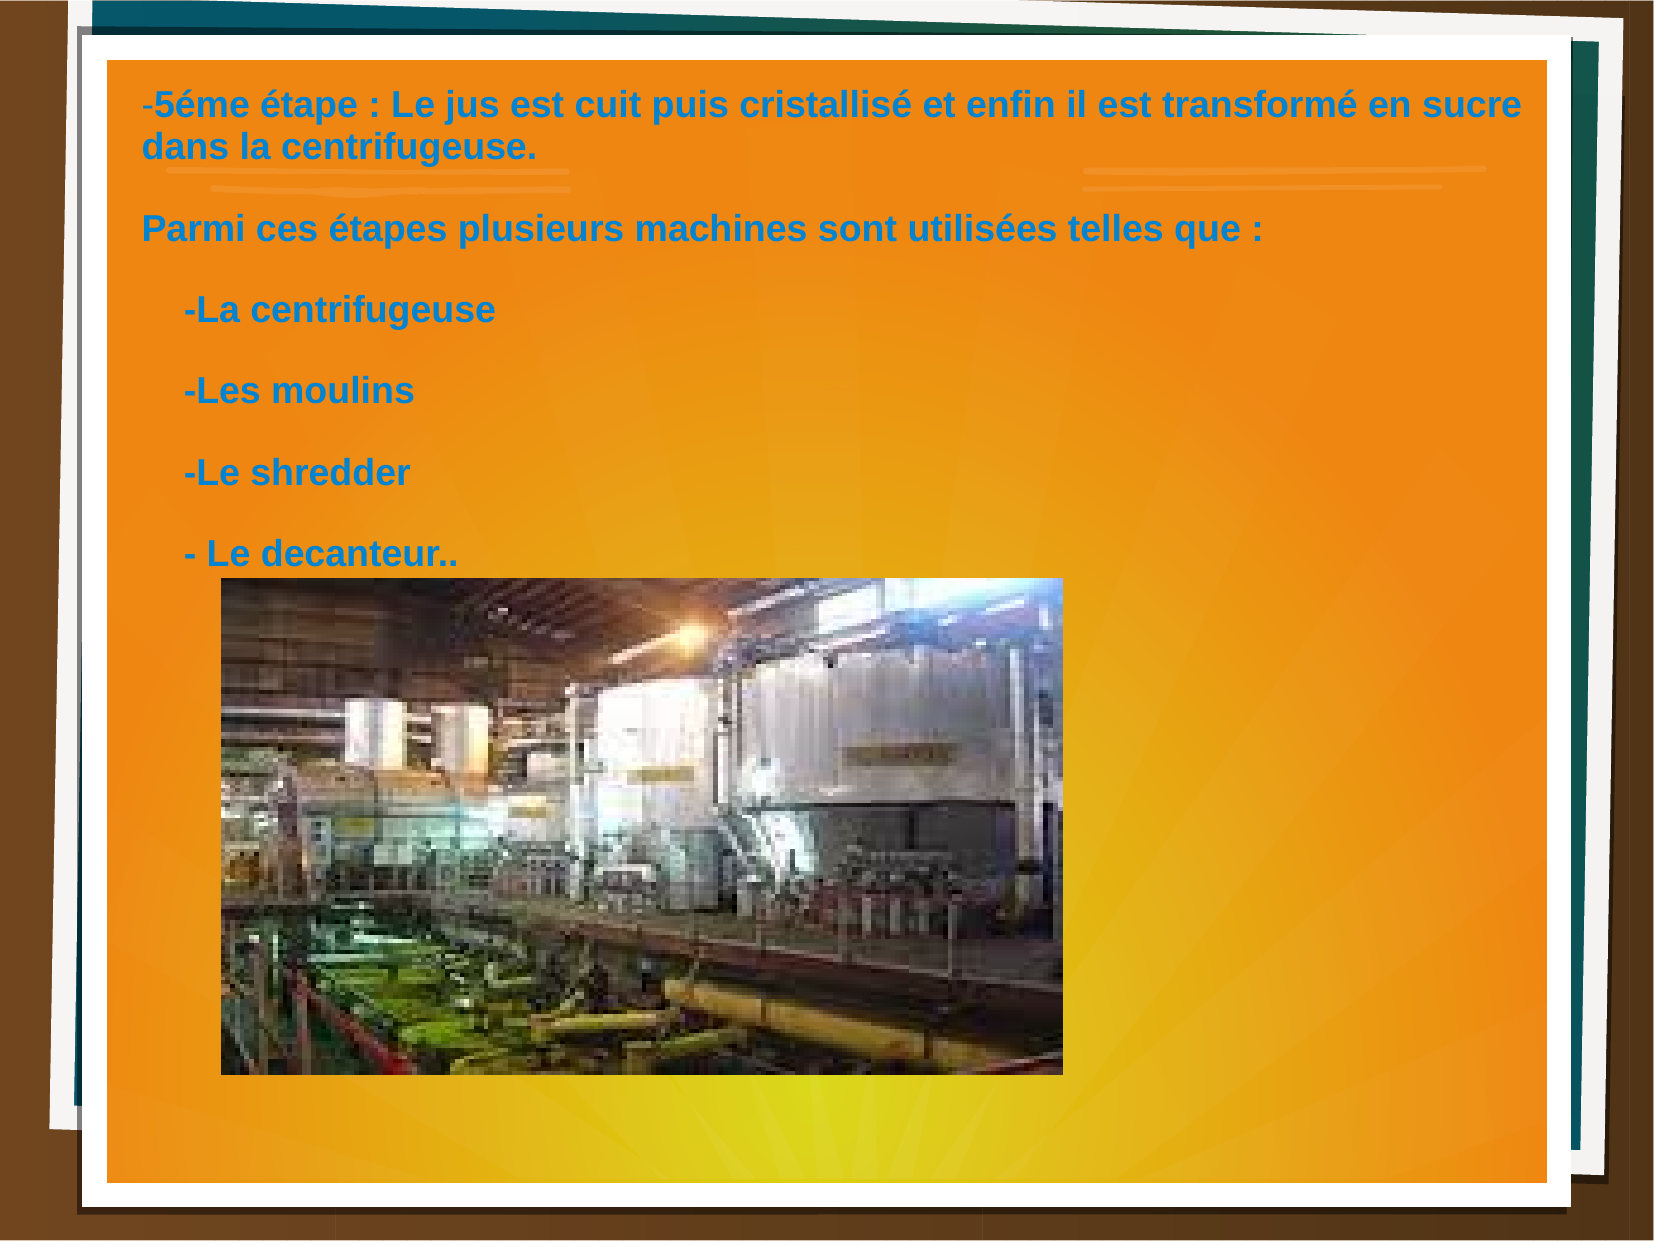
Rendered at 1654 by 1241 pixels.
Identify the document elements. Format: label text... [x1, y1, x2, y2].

picture [221, 578, 1063, 1075]
list -5éme étape : Le jus est cuit puis cristallisé et enfin il est transformé en sucre dans la centrifugeuse. Parmi ces étapes plusieurs machines sont utilisées telles que : -La centrifugeuse -Les moulins -Le shredder - Le decanteur.. [70, 83, 1559, 804]
